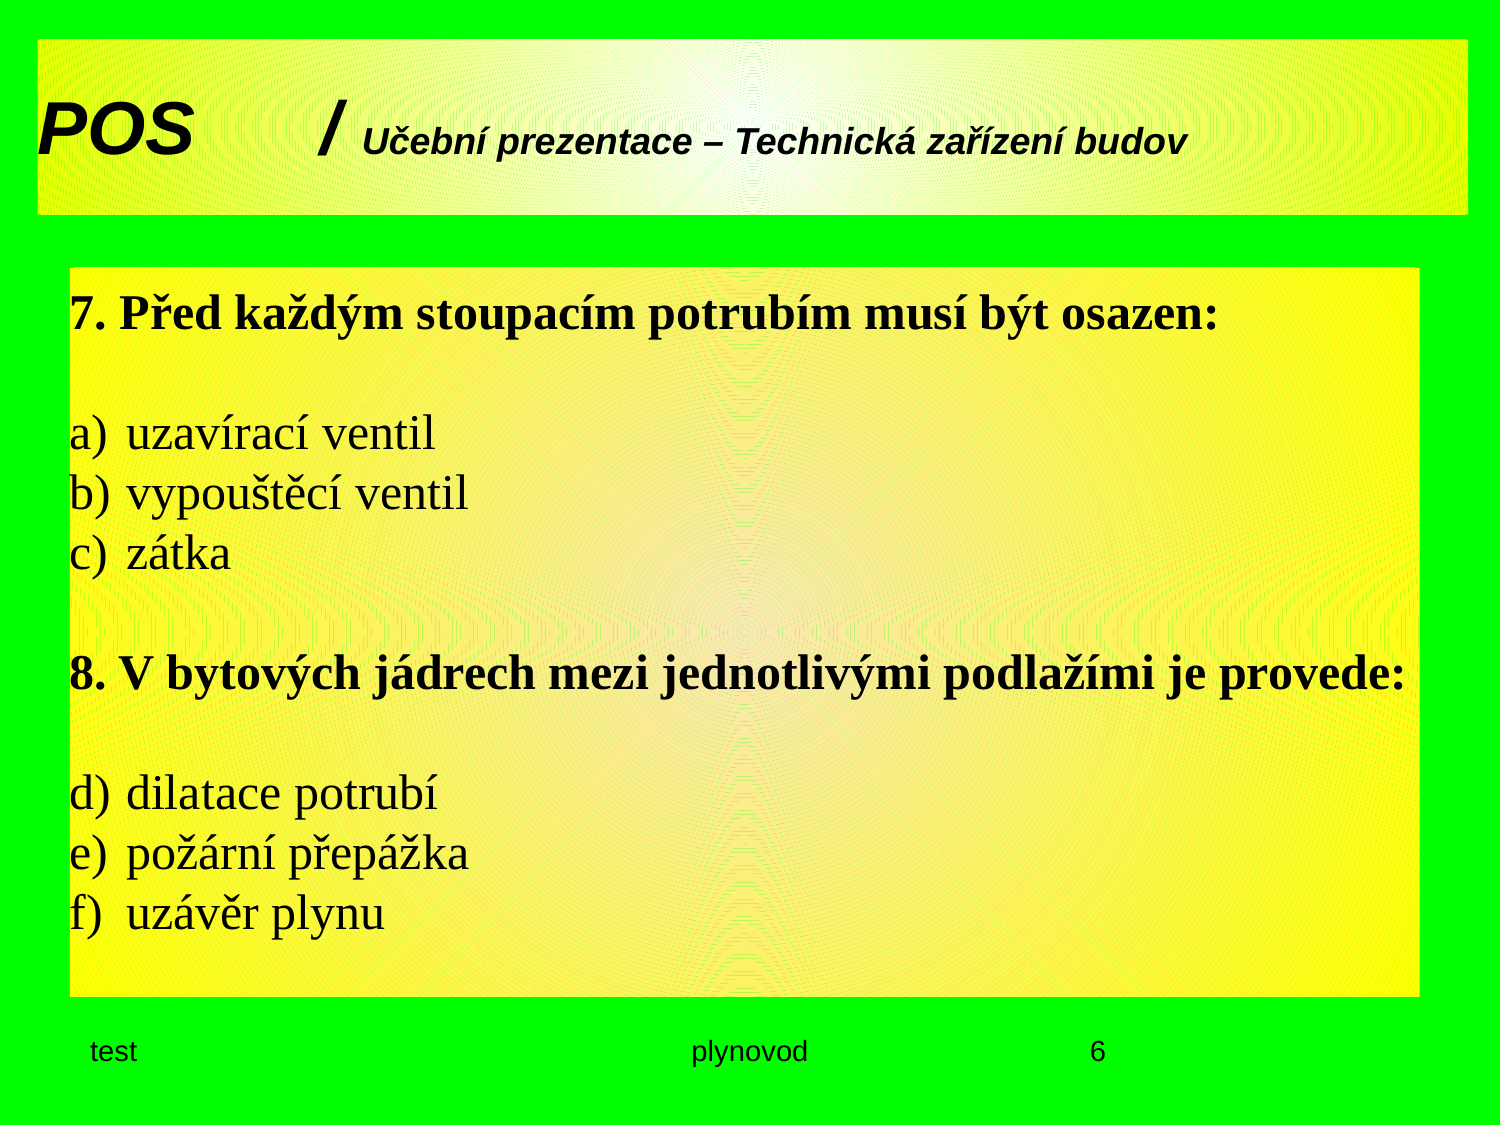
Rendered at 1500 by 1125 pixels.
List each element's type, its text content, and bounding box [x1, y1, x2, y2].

text_box 7. Před každým stoupacím potrubím musí být osazen: uzavírací ventil vypouštěcí ventil zátka 8. V bytových jádrech mezi jednotlivými podlažími je provede: dilatace potrubí požární přepážka uzávěr plynu [69, 267, 1420, 997]
text_box POS / Učební prezentace – Technická zařízení budov [38, 40, 1468, 214]
text_box plynovod [512, 1024, 988, 1103]
text_box test [75, 1024, 426, 1103]
text_box [1074, 1024, 1426, 1103]
